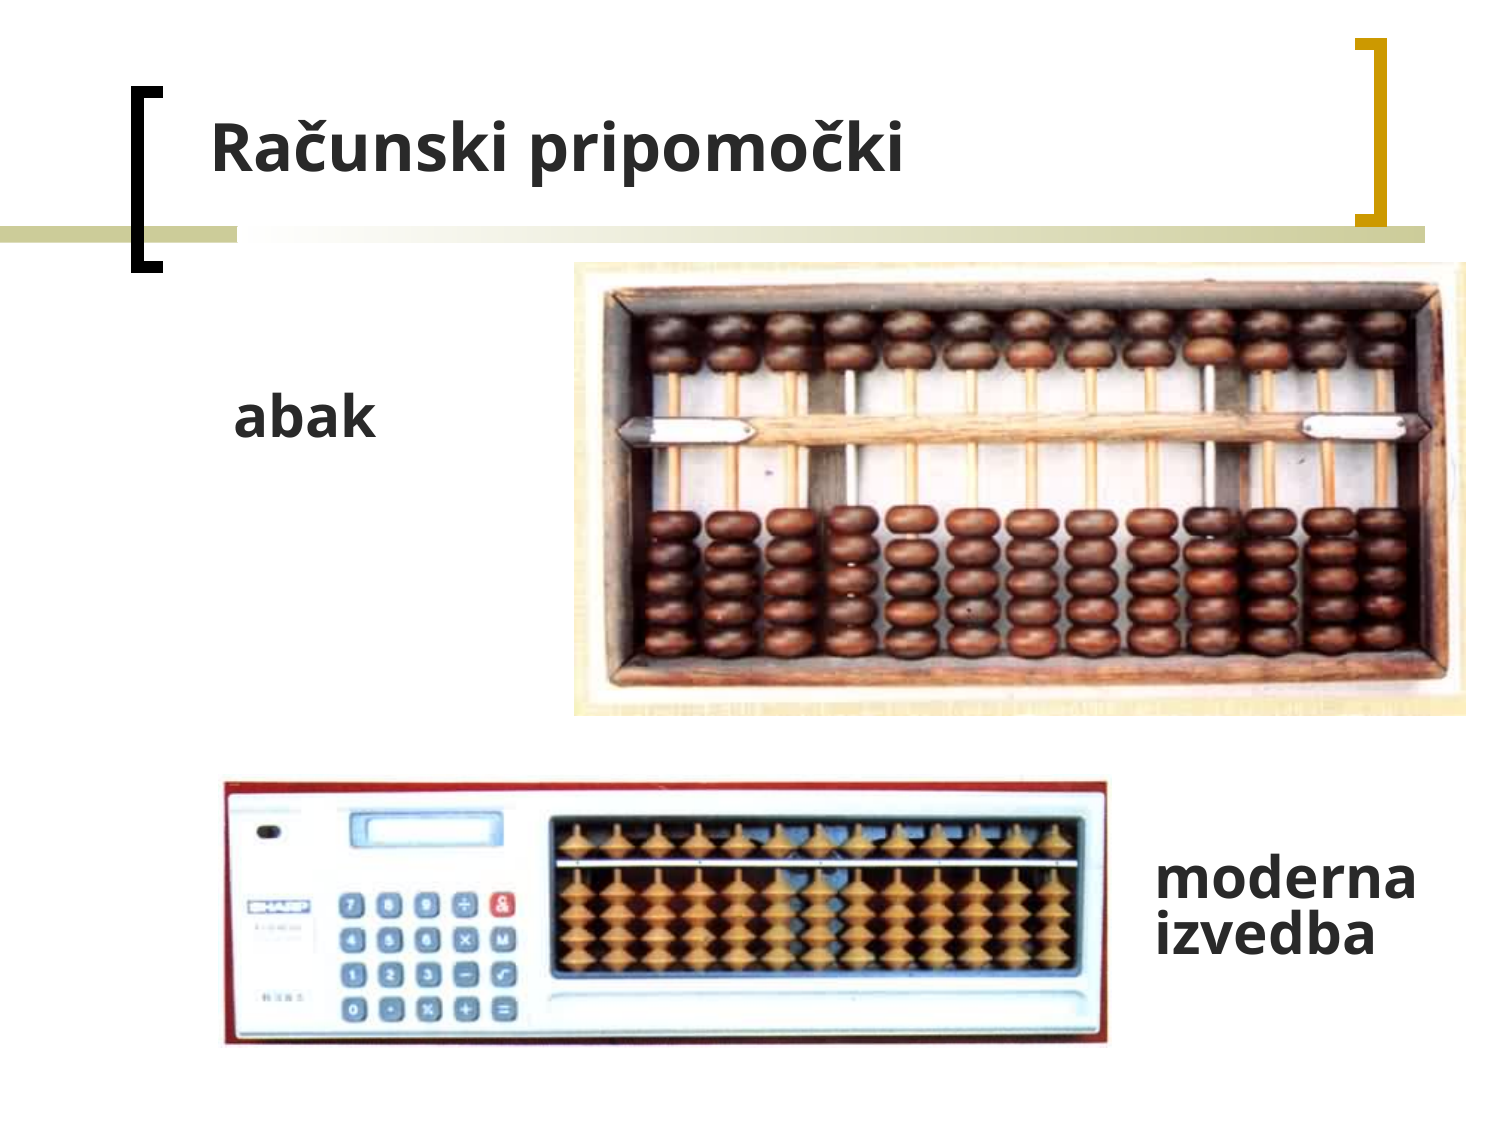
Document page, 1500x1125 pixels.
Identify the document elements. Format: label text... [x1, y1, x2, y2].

text_box Računski pripomočki [194, 90, 1415, 216]
picture [574, 262, 1466, 716]
text_box moderna izvedba [1139, 846, 1447, 974]
picture [218, 774, 1112, 1048]
text_box abak [218, 385, 539, 457]
